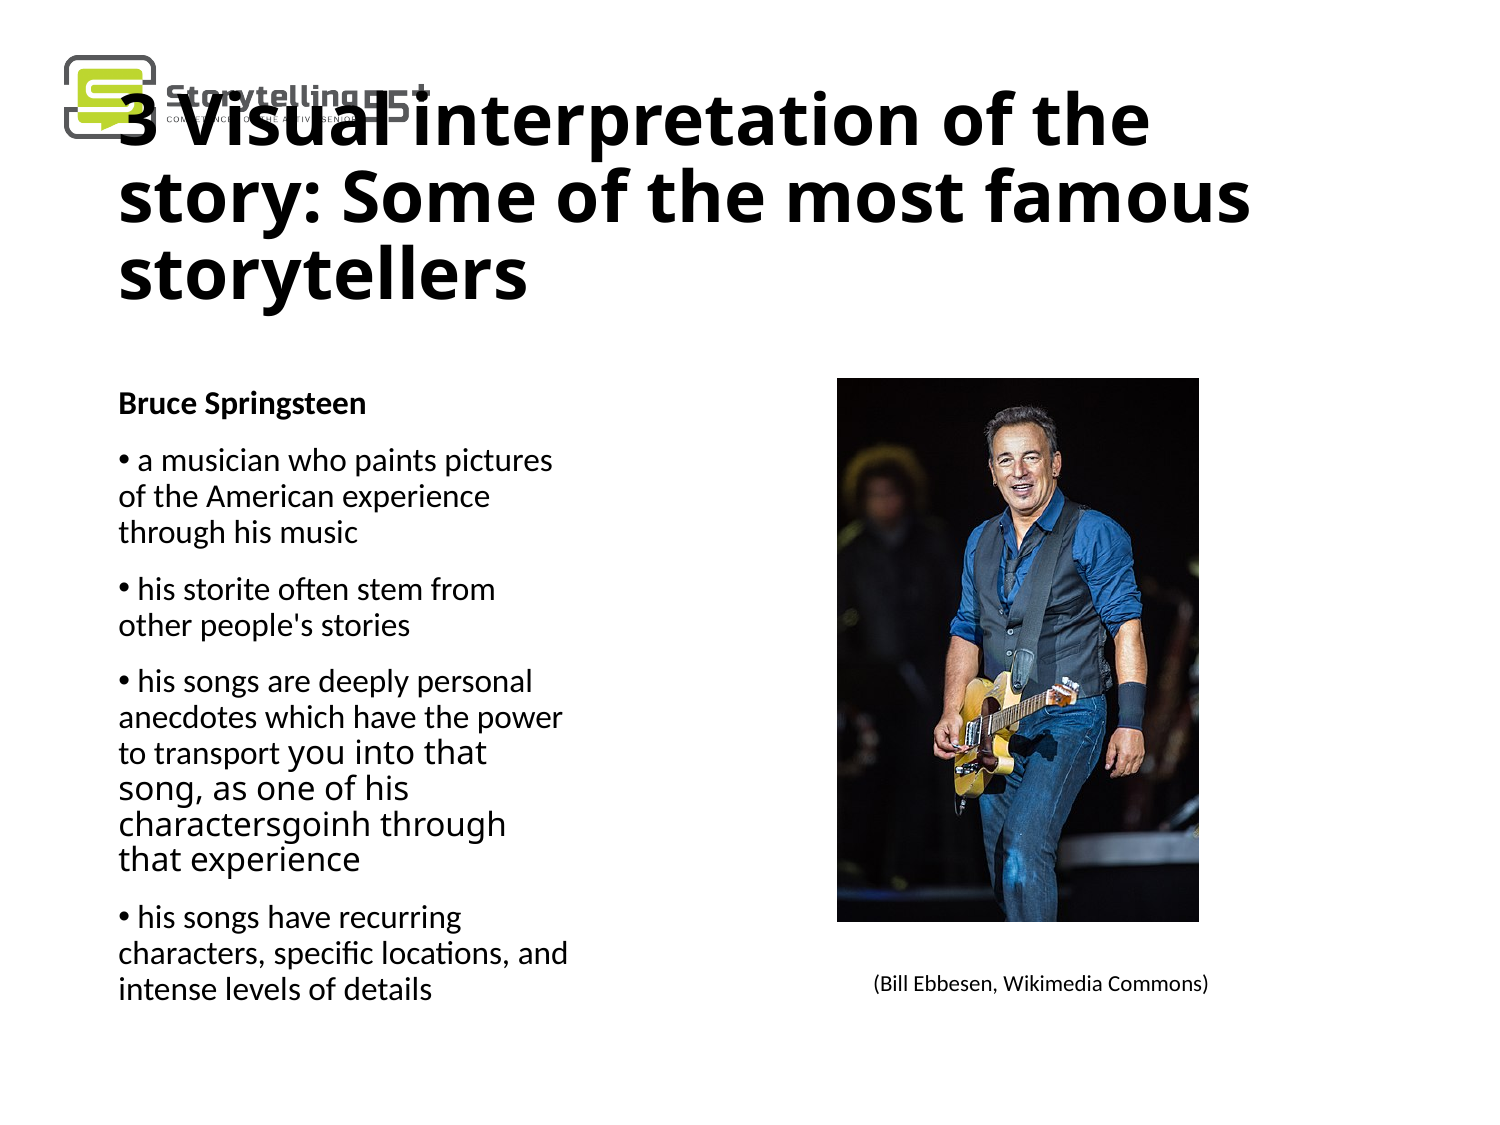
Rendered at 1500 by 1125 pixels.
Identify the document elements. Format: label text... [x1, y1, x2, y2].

text_box (Bill Ebbesen, Wikimedia Commons) [842, 961, 1380, 1004]
title 3 Visual interpretation of the story: Some of the most famous storytellers [103, 75, 1381, 400]
picture [64, 55, 430, 139]
picture [837, 378, 1199, 922]
list Bruce Springsteen a musician who paints pictures of the American experience through his music his storite often stem from other people's stories his songs are deeply personal anecdotes which have the power to transport you into that song, as one of his charactersgoinh through that experience his songs have recurring characters, specific locations, and intense levels of details [103, 378, 588, 1091]
